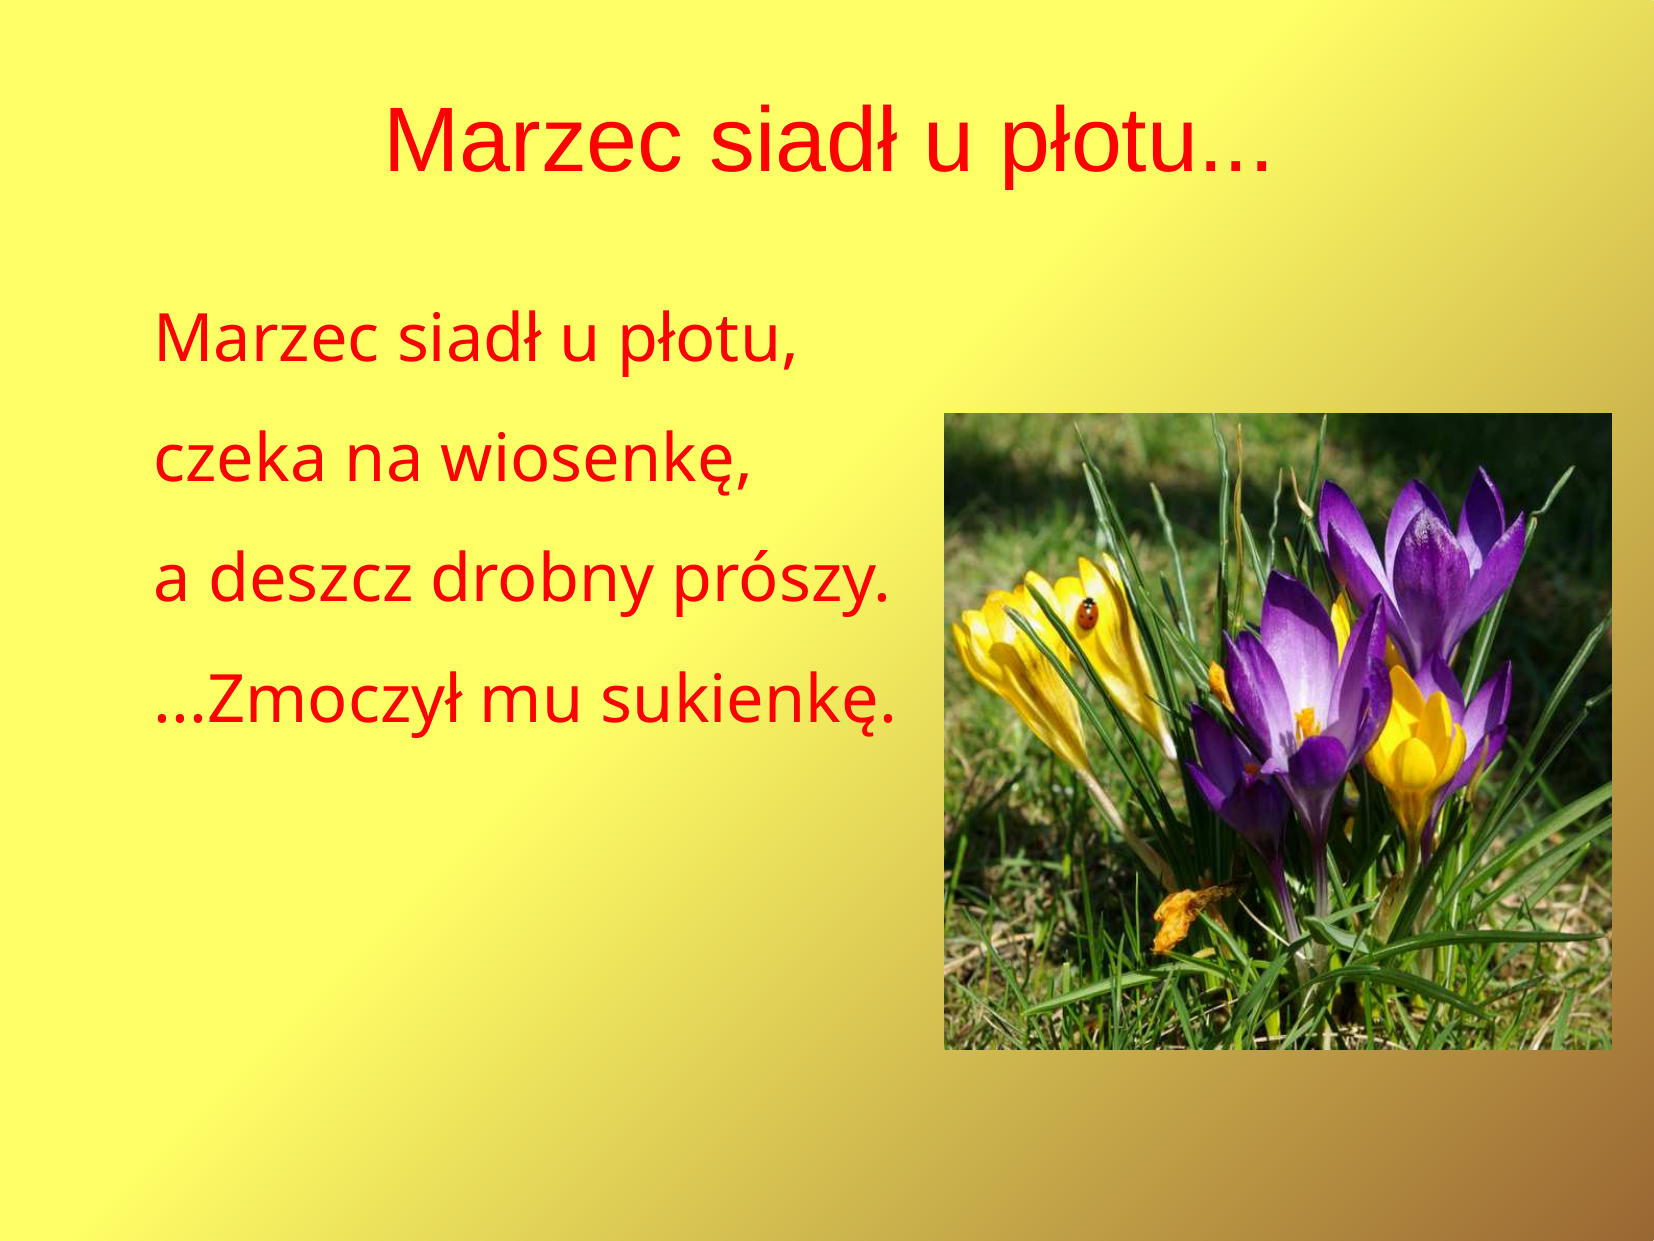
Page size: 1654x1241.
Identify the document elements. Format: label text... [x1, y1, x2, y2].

picture [944, 413, 1612, 1050]
title Marzec siadł u płotu... [265, 88, 1394, 290]
list Marzec siadł u płotu, czeka na wiosenkę, a deszcz drobny prószy. ...Zmoczył mu sukienkę. [82, 290, 1571, 1109]
